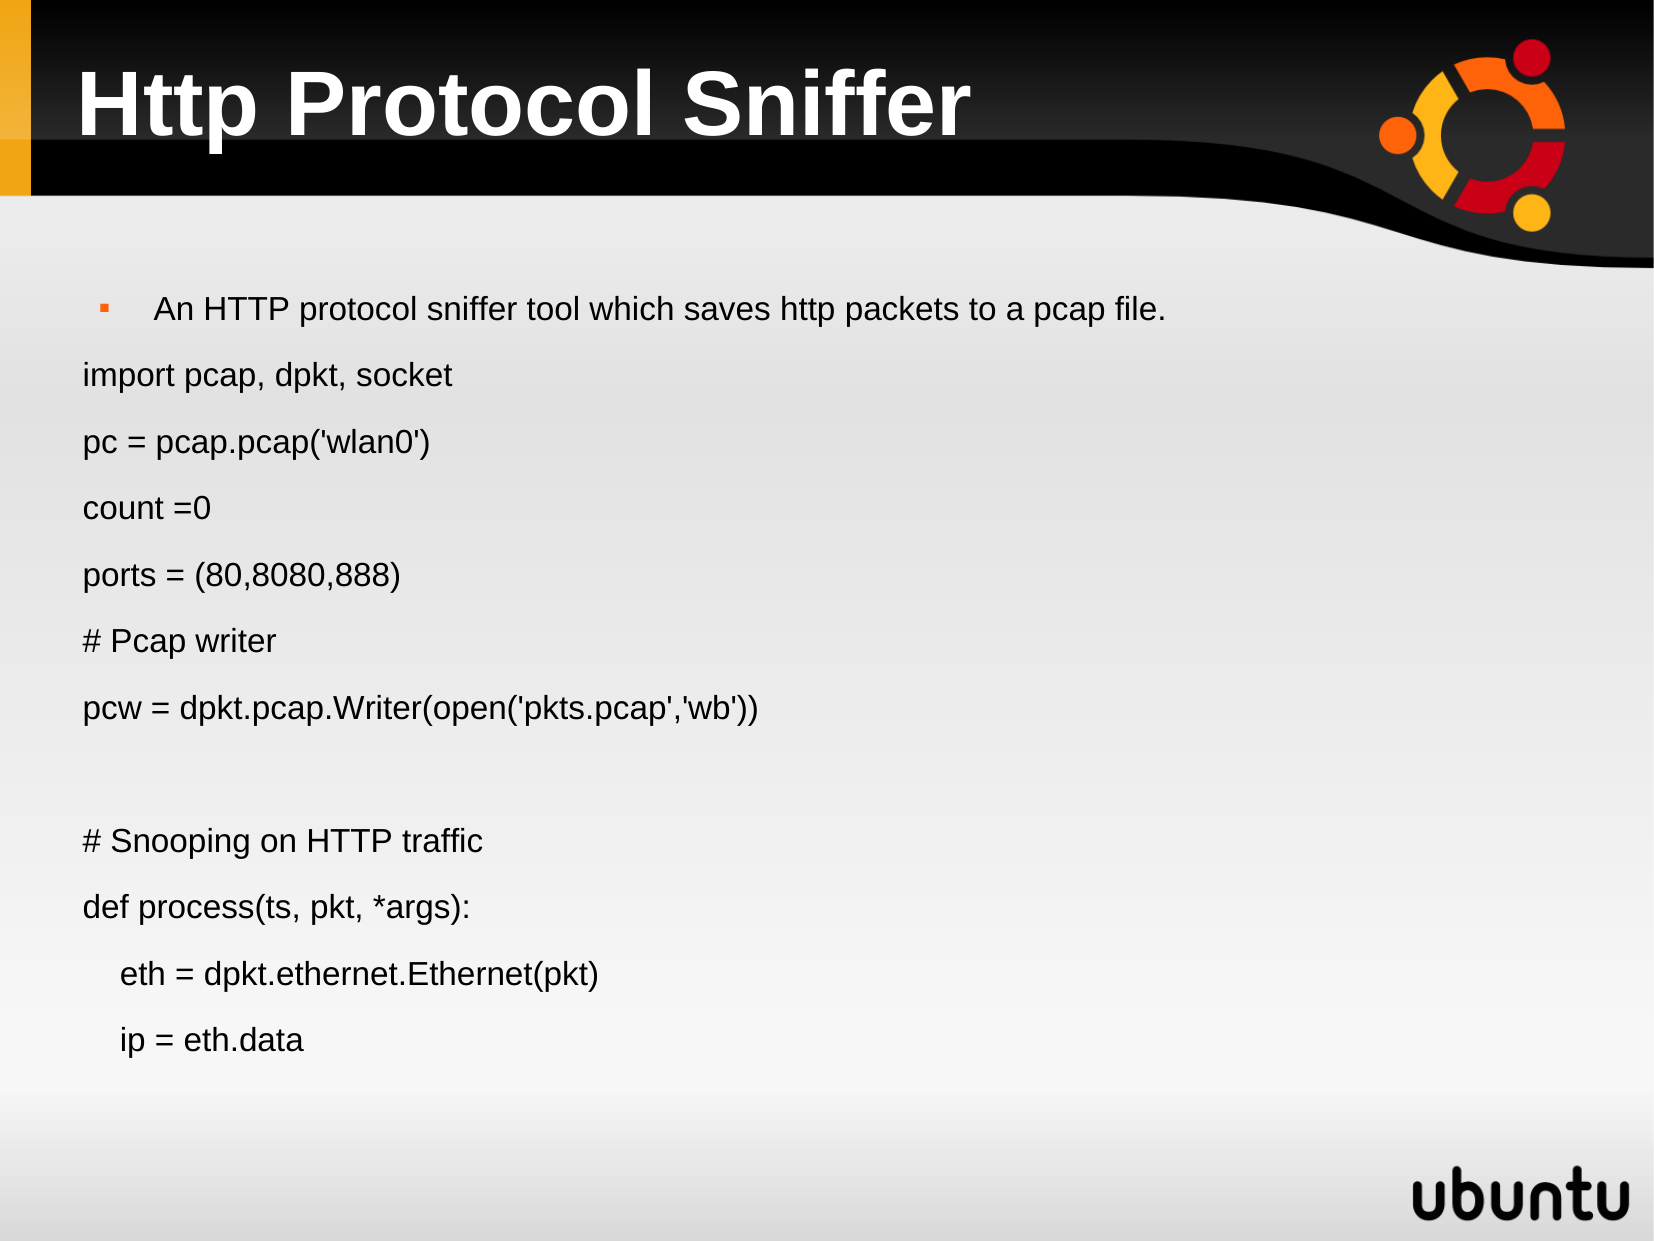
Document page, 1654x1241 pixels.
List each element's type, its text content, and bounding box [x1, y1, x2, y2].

picture [0, 0, 1654, 1241]
list An HTTP protocol sniffer tool which saves http packets to a pcap file. import pcap, dpkt, socket pc = pcap.pcap('wlan0') count =0 ports = (80,8080,888) # Pcap writer pcw = dpkt.pcap.Writer(open('pkts.pcap','wb')) # Snooping on HTTP traffic def process(ts, pkt, *args): eth = dpkt.ethernet.Ethernet(pkt) ip = eth.data [82, 290, 1571, 1192]
title Http Protocol Sniffer [76, 7, 1565, 200]
